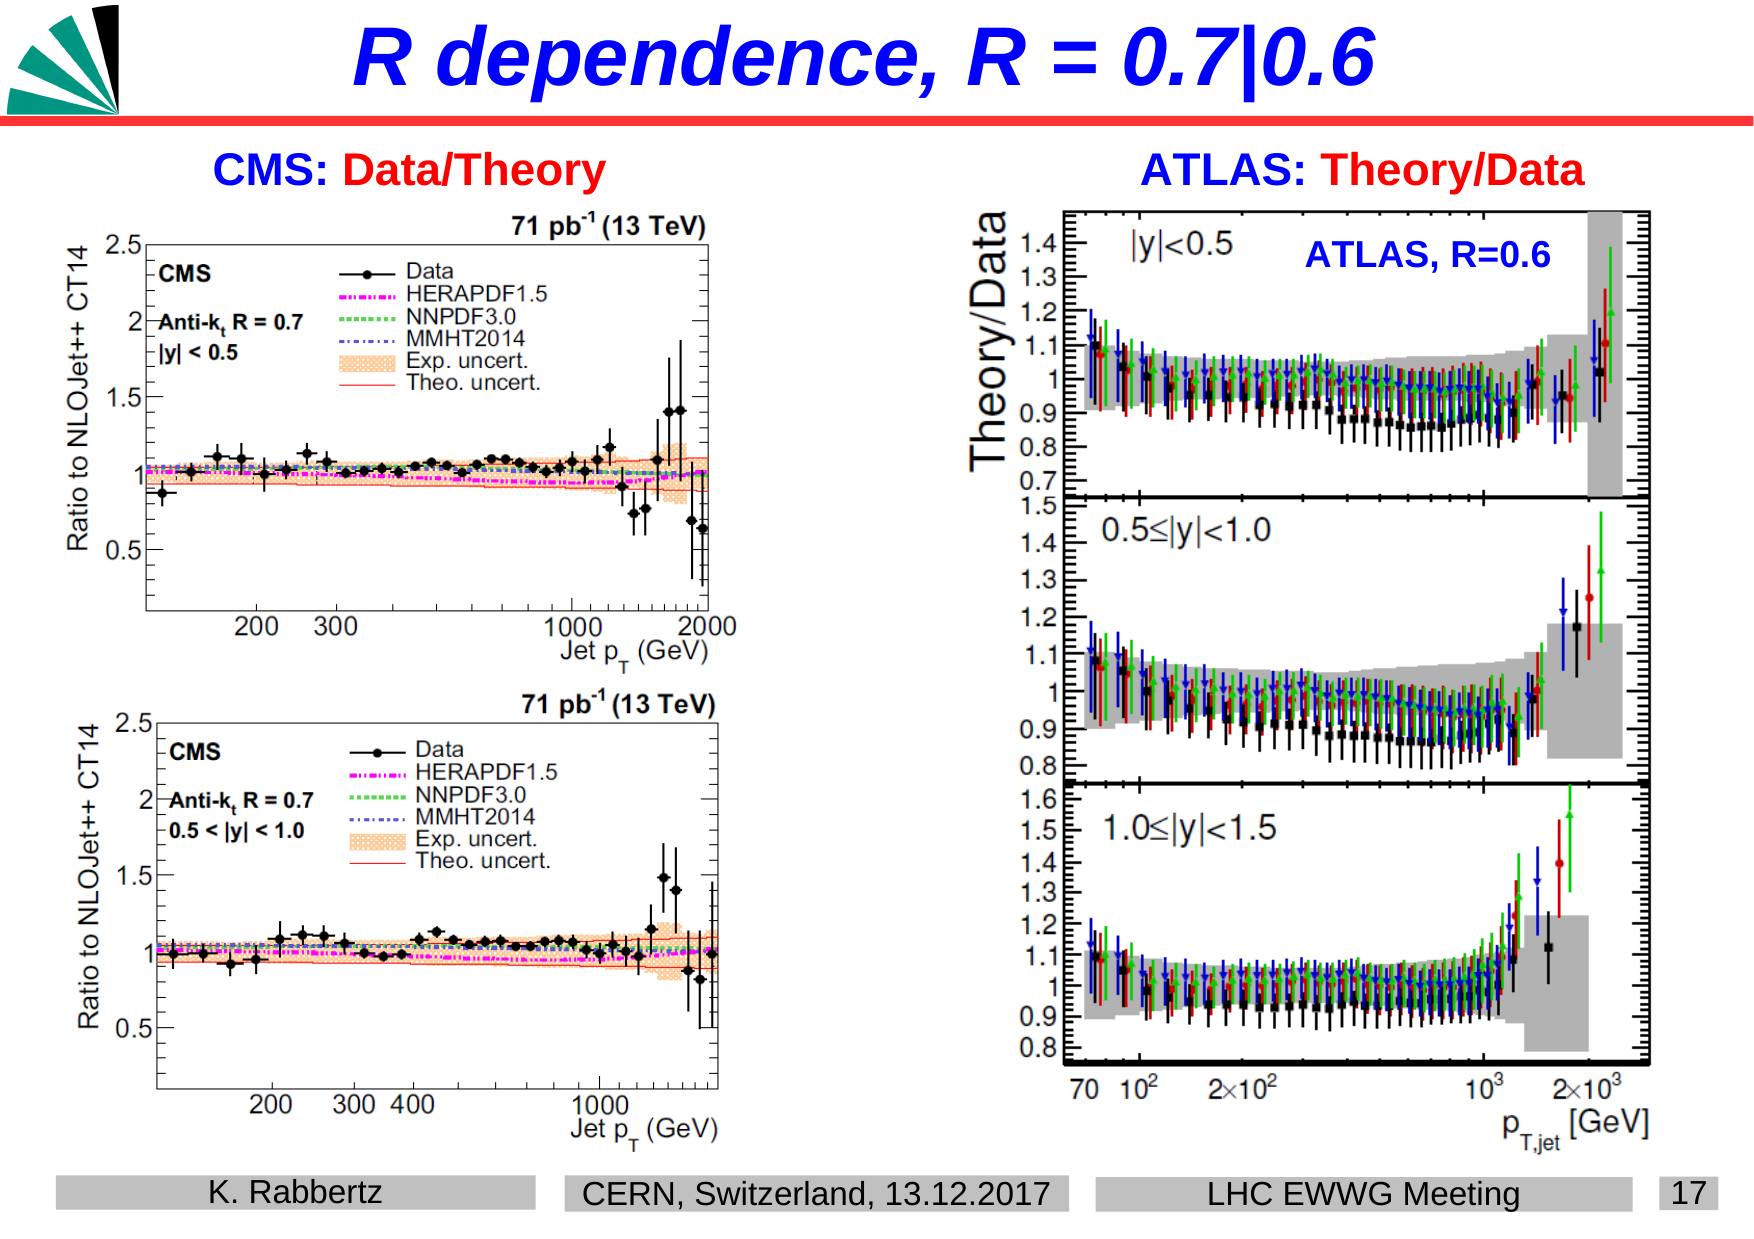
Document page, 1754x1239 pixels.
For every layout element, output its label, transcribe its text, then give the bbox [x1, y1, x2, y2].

picture [54, 211, 741, 679]
text_box CMS: Data/Theory [200, 137, 619, 201]
picture [7, 5, 119, 116]
text_box ATLAS: Theory/Data [1128, 137, 1594, 201]
text_box ATLAS, R=0.6 [1292, 227, 1559, 282]
picture [65, 681, 732, 1155]
title R dependence, R = 0.7|0.6 [123, 0, 1606, 114]
picture [963, 197, 1670, 1168]
